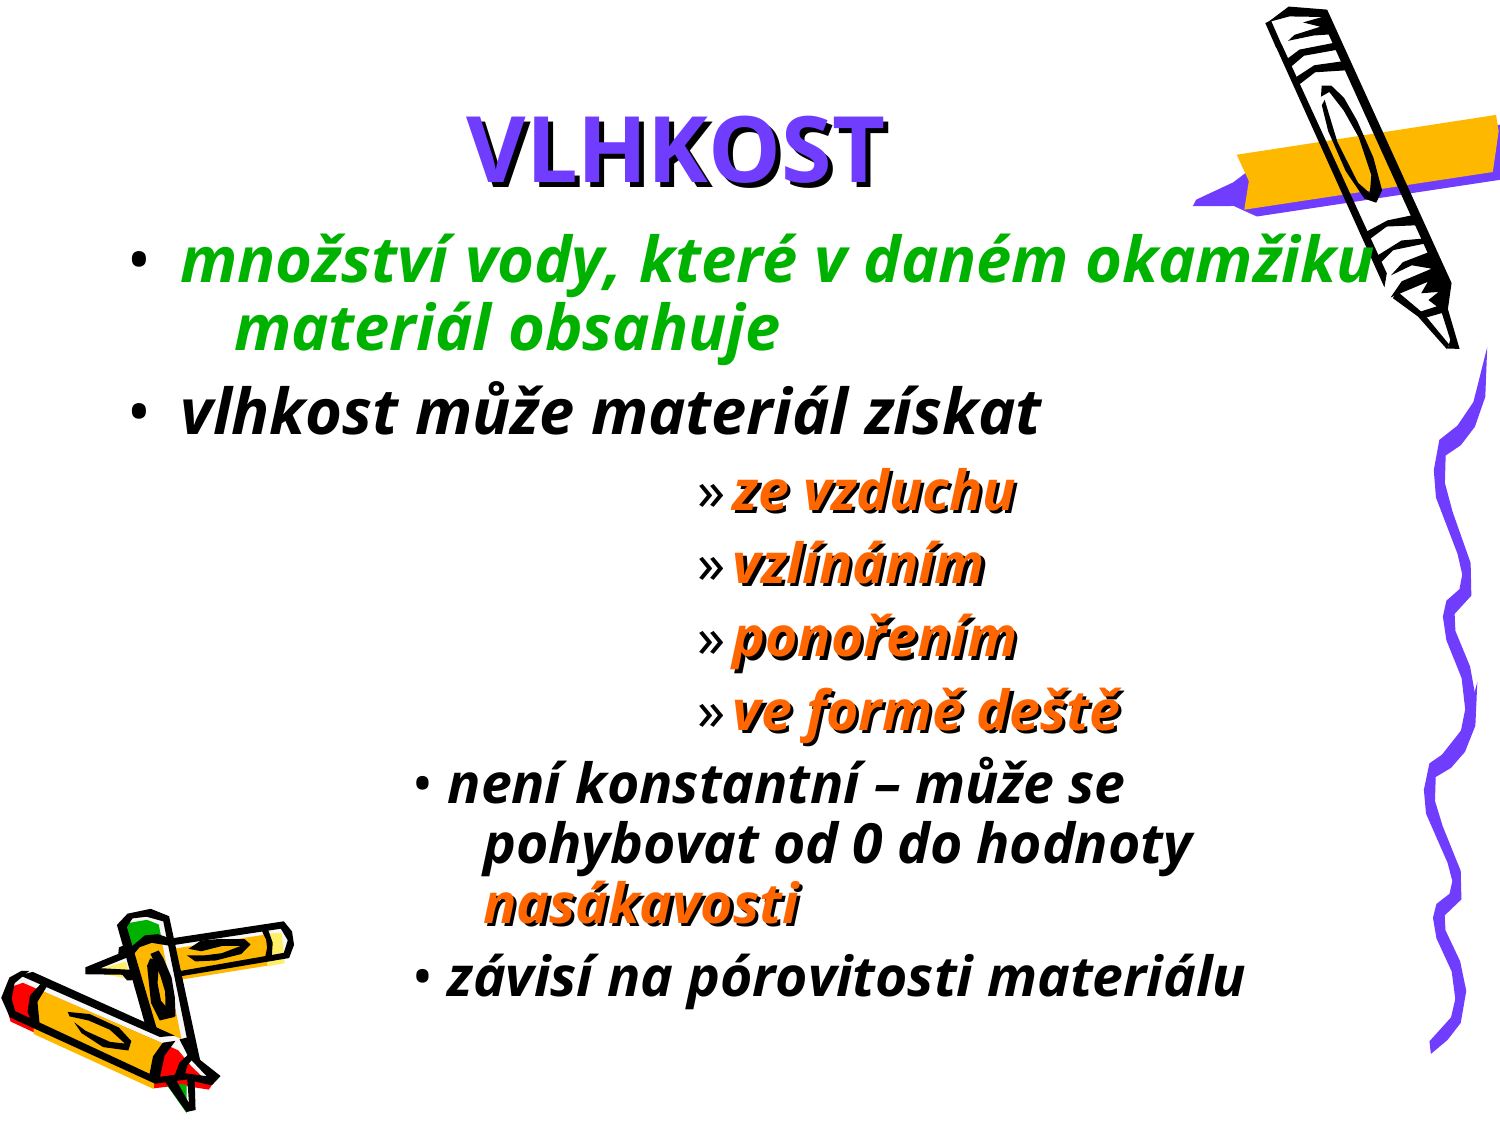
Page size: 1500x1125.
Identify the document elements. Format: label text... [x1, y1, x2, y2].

list množství vody, které v daném okamžiku materiál obsahuje vlhkost může materiál získat ze vzduchu vzlínáním ponořením ve formě deště není konstantní – může se pohybovat od 0 do hodnoty nasákavosti závisí na pórovitosti materiálu [112, 220, 1424, 1024]
title VLHKOST [112, 60, 1240, 209]
